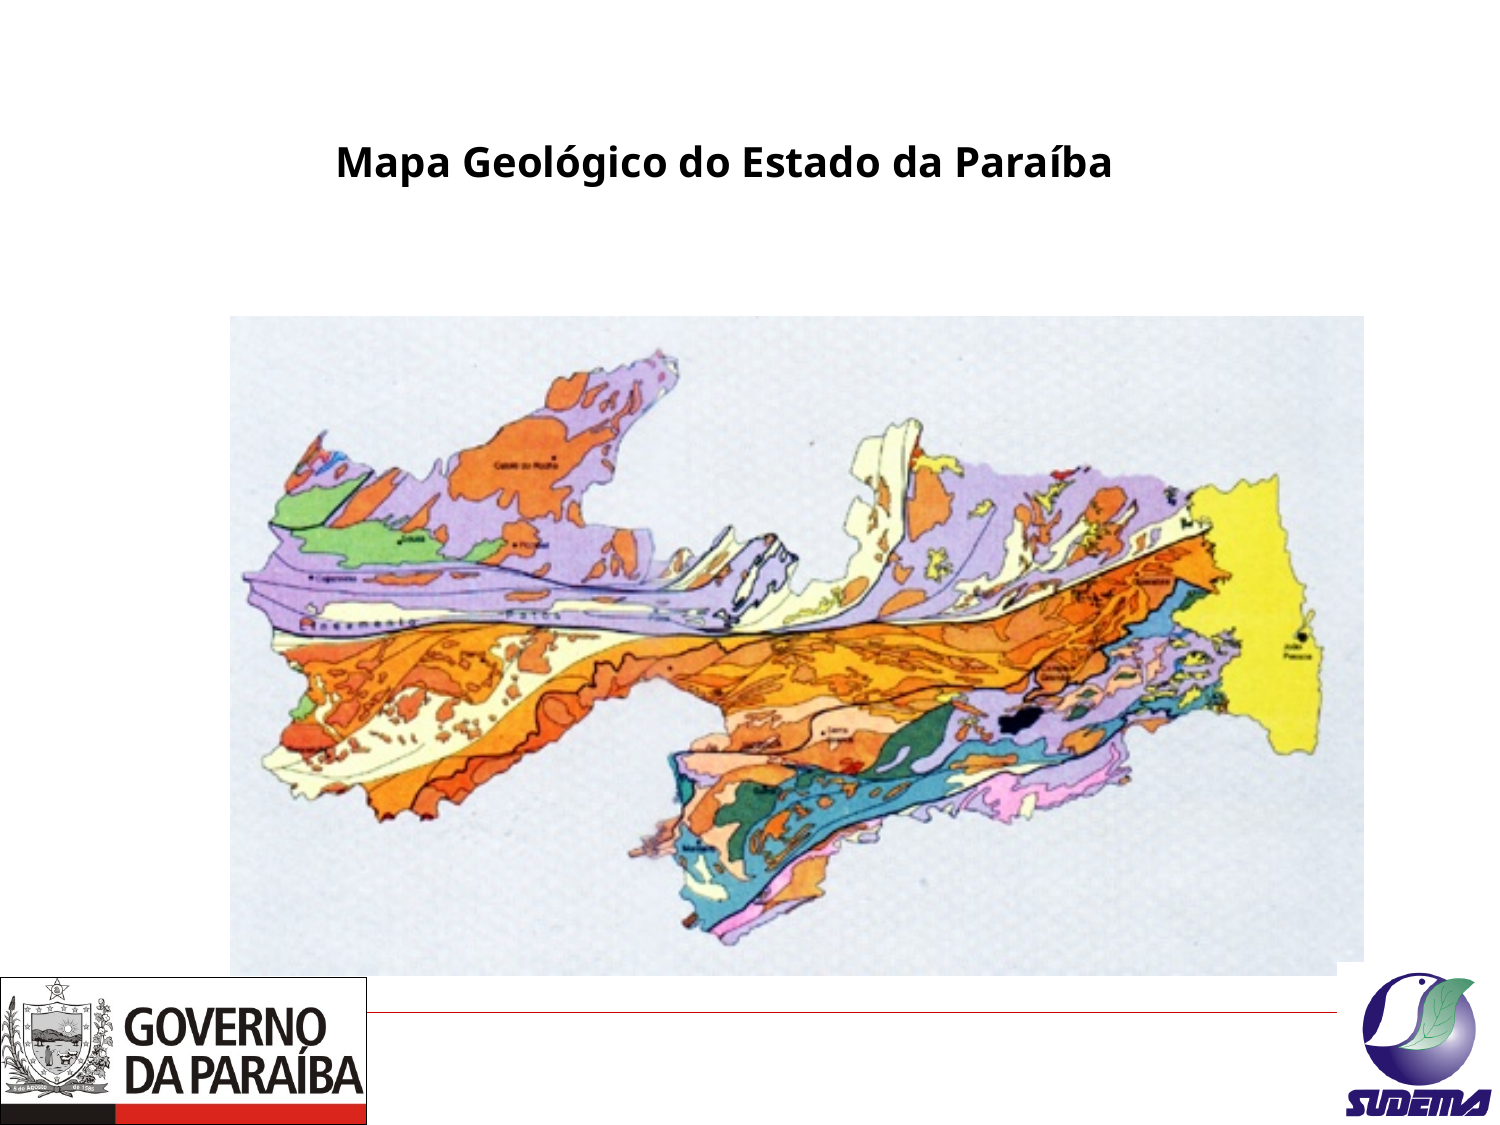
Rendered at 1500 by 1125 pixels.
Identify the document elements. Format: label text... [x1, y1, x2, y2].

text_box Mapa Geológico do Estado da Paraíba [191, 125, 1258, 192]
picture [0, 977, 367, 1125]
picture [230, 316, 1500, 1125]
